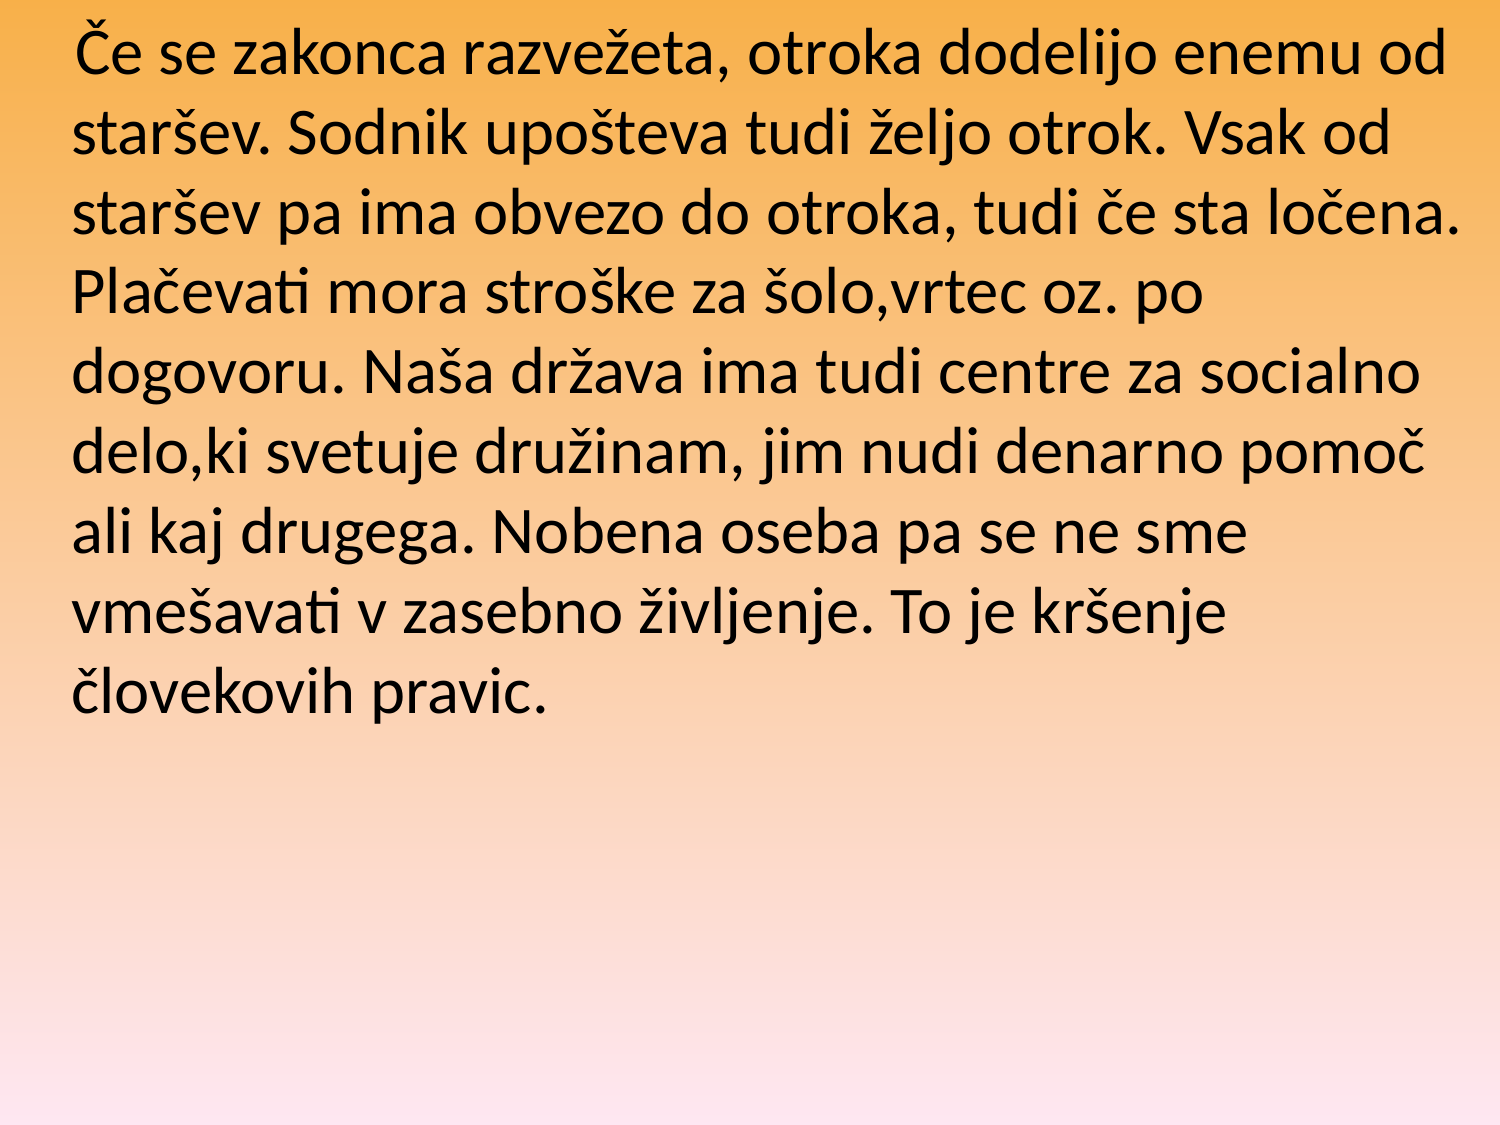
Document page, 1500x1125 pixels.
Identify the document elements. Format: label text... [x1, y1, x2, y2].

list Če se zakonca razvežeta, otroka dodelijo enemu od staršev. Sodnik upošteva tudi željo otrok. Vsak od staršev pa ima obvezo do otroka, tudi če sta ločena. Plačevati mora stroške za šolo,vrtec oz. po dogovoru. Naša država ima tudi centre za socialno delo,ki svetuje družinam, jim nudi denarno pomoč ali kaj drugega. Nobena oseba pa se ne sme vmešavati v zasebno življenje. To je kršenje človekovih pravic. [0, 0, 1500, 1125]
